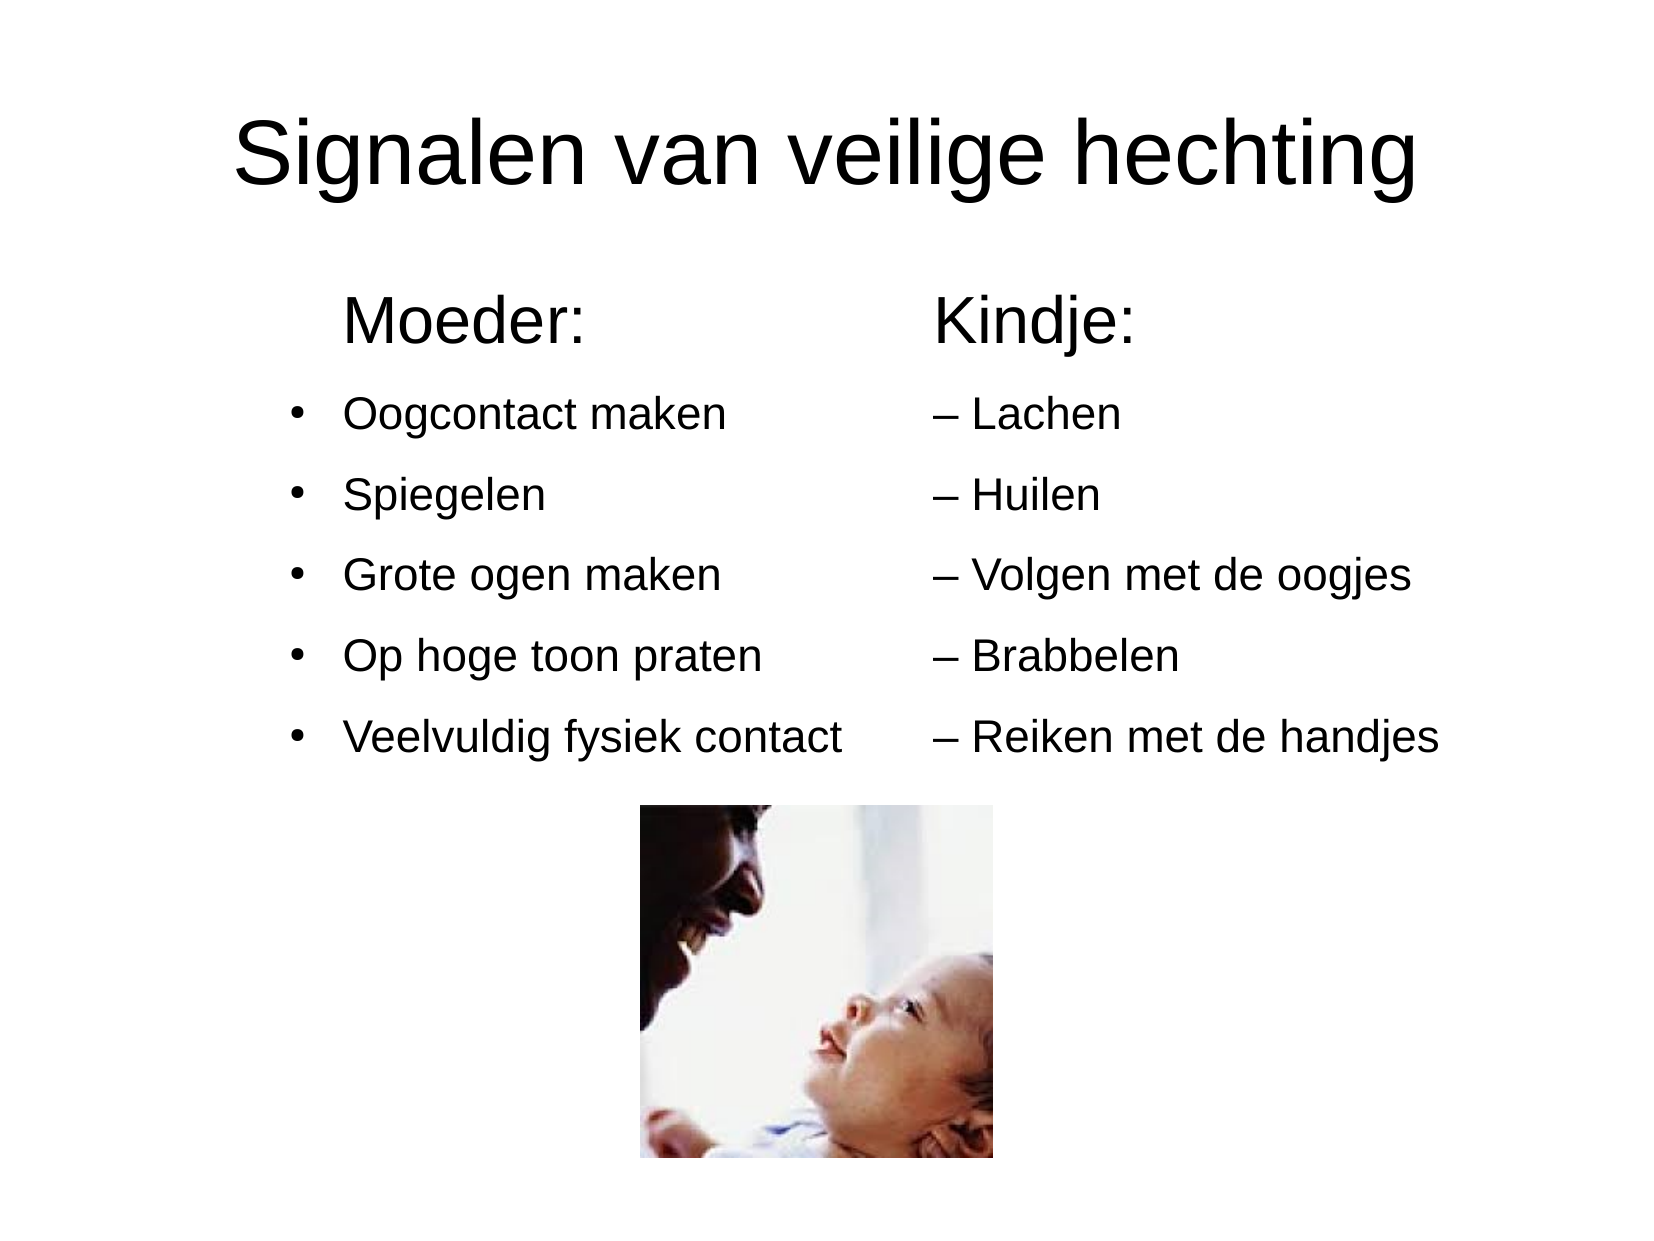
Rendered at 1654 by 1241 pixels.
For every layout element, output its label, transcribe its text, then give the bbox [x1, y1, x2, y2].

list Moeder: Kindje: Oogcontact maken – Lachen Spiegelen – Huilen Grote ogen maken – Volgen met de oogjes Op hoge toon praten – Brabbelen Veelvuldig fysiek contact – Reiken met de handjes [271, 283, 1489, 804]
title Signalen van veilige hechting [82, 49, 1571, 257]
picture [640, 805, 993, 1158]
